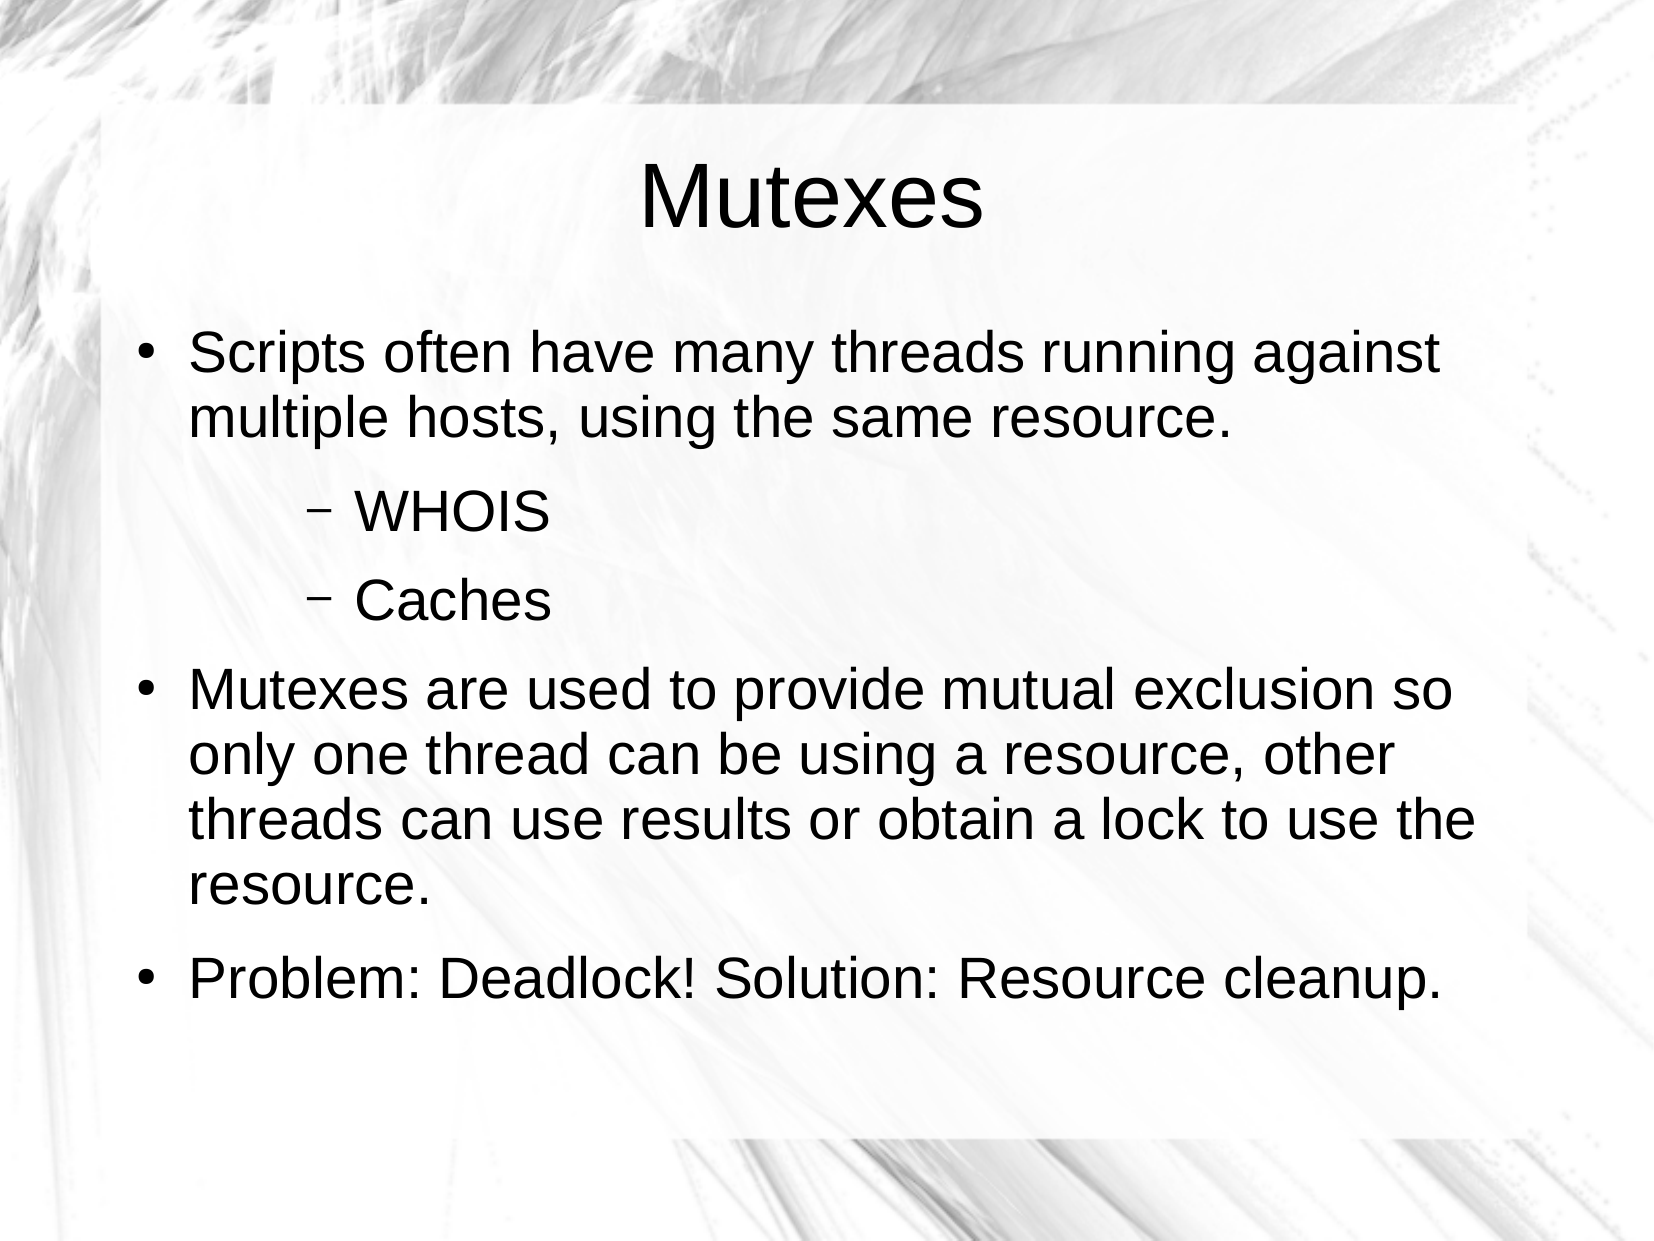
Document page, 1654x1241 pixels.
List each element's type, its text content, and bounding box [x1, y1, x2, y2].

list Scripts often have many threads running against multiple hosts, using the same resource. WHOIS Caches Mutexes are used to provide mutual exclusion so only one thread can be using a resource, other threads can use results or obtain a lock to use the resource. Problem: Deadlock! Solution: Resource cleanup. [118, 319, 1571, 1124]
title Mutexes [118, 119, 1506, 273]
picture [0, 0, 1654, 1241]
